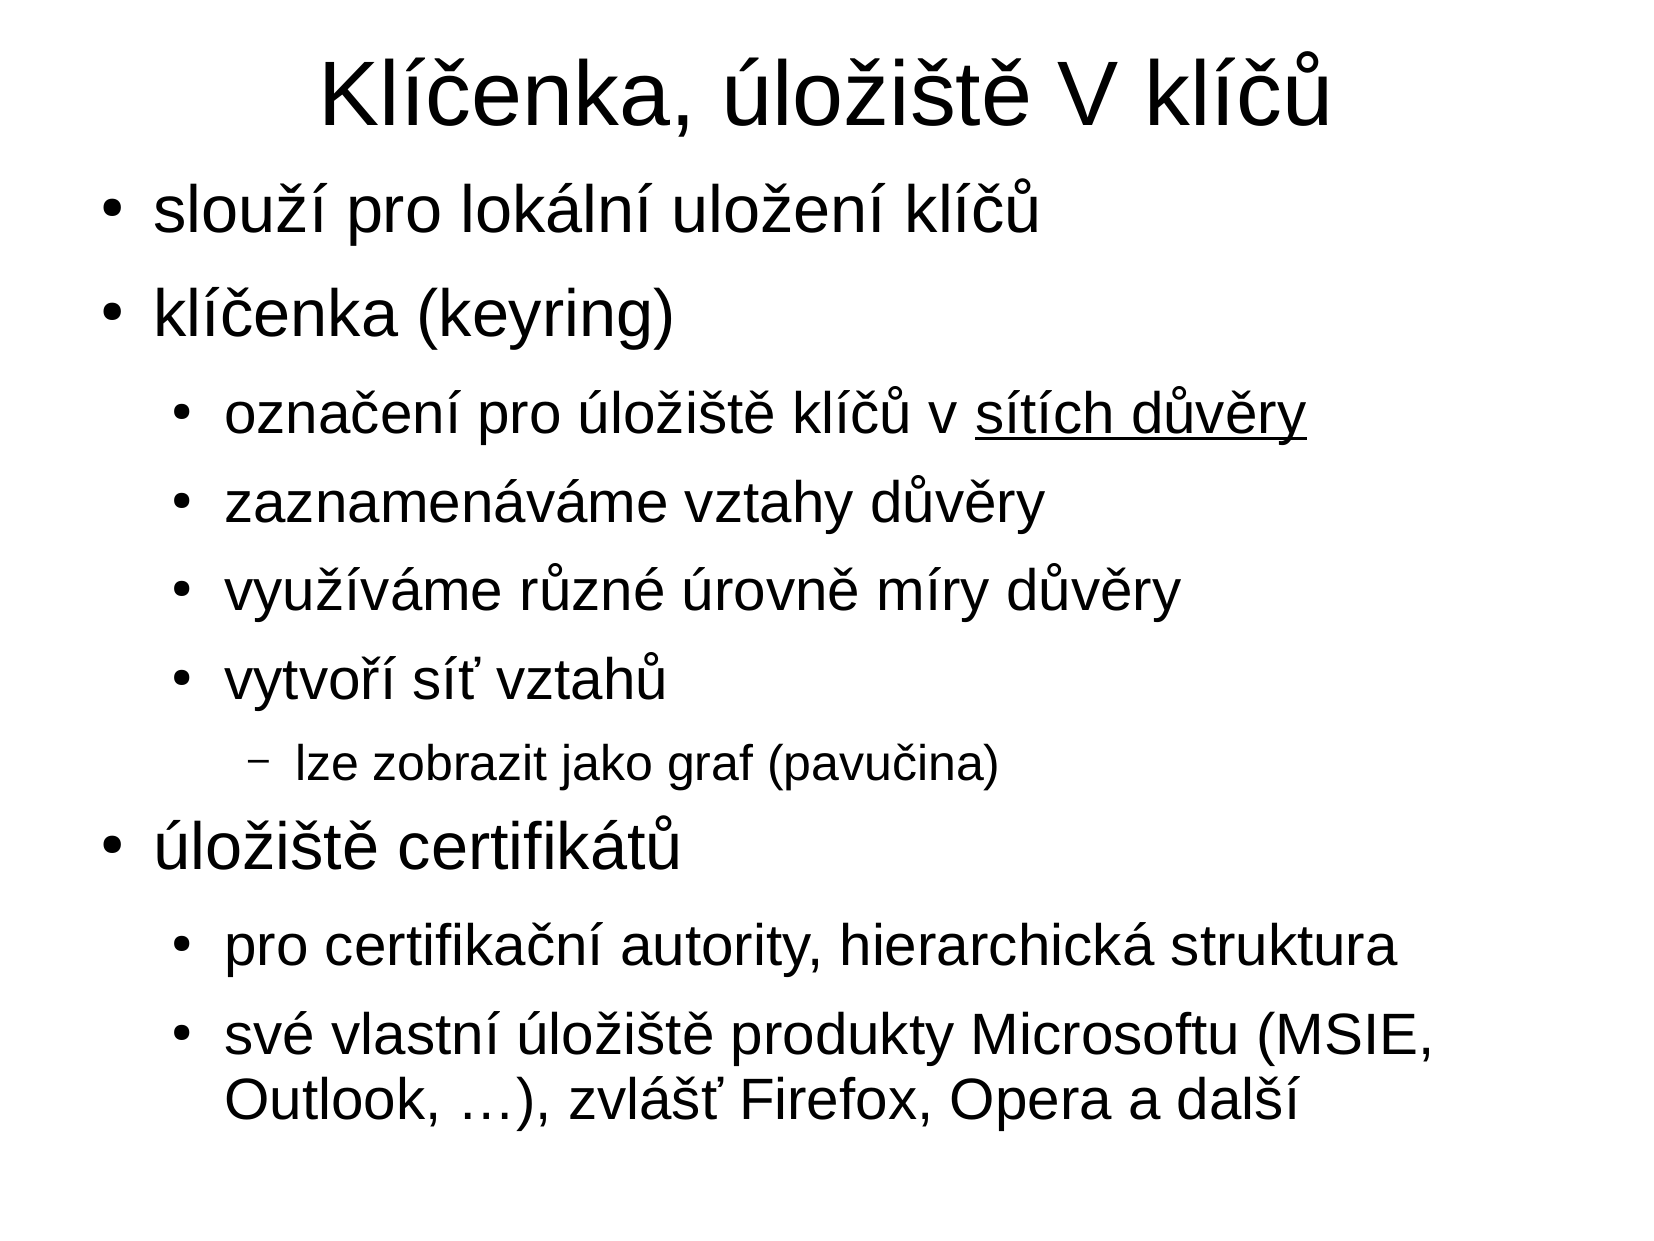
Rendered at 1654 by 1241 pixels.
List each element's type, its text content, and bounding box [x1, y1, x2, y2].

title Klíčenka, úložiště V klíčů [82, 0, 1571, 172]
list slouží pro lokální uložení klíčů klíčenka (keyring) označení pro úložiště klíčů v sítích důvěry zaznamenáváme vztahy důvěry využíváme různé úrovně míry důvěry vytvoří síť vztahů lze zobrazit jako graf (pavučina) úložiště certifikátů pro certifikační autority, hierarchická struktura své vlastní úložiště produkty Microsoftu (MSIE, Outlook, …), zvlášť Firefox, Opera a další [82, 172, 1571, 1132]
